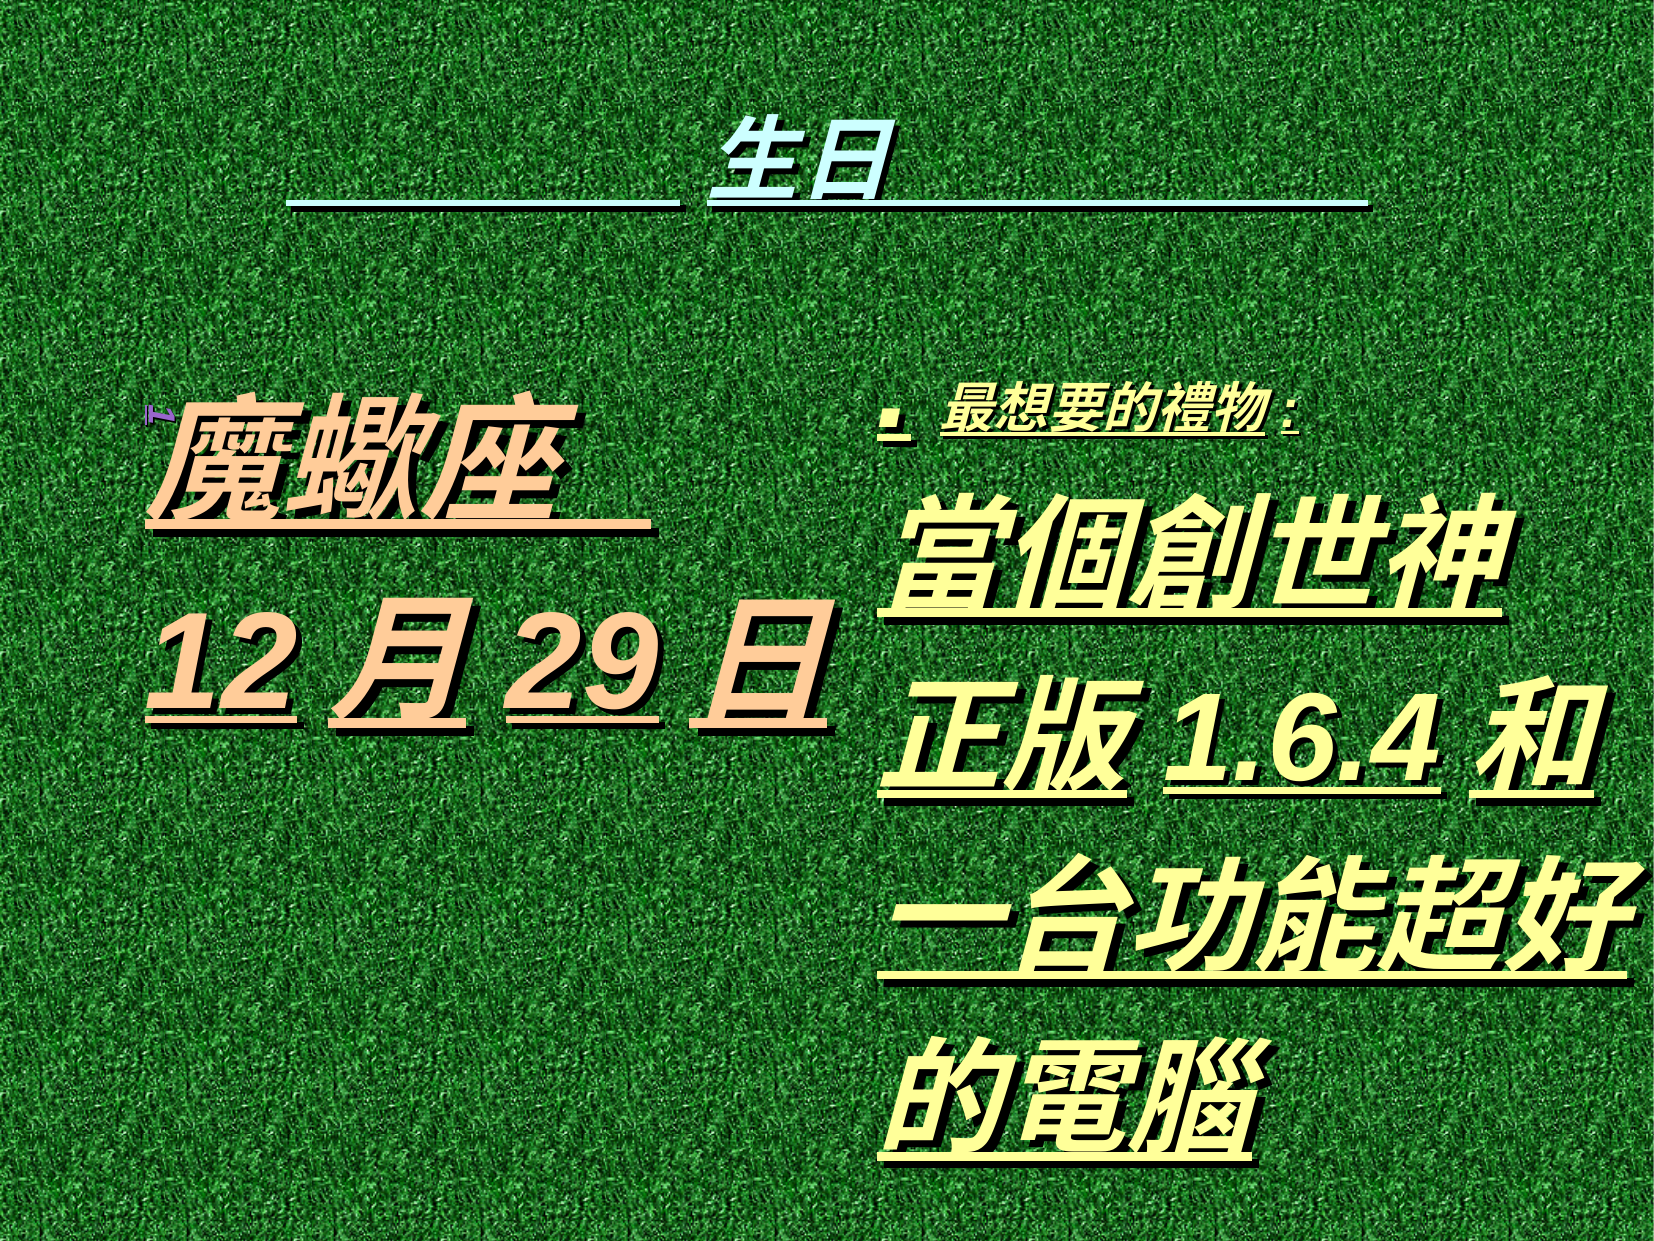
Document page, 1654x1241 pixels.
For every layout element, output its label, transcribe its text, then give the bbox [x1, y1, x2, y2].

text_box .最想要的禮物: 當個創世神 正版1.6.4和 一台功能超好 的電腦 [862, 307, 1642, 1127]
picture [0, 0, 1654, 1241]
text_box 1 [117, 389, 129, 426]
text_box 魔蠍座 12月29日 [129, 342, 839, 724]
title 生日 [82, 49, 1571, 257]
